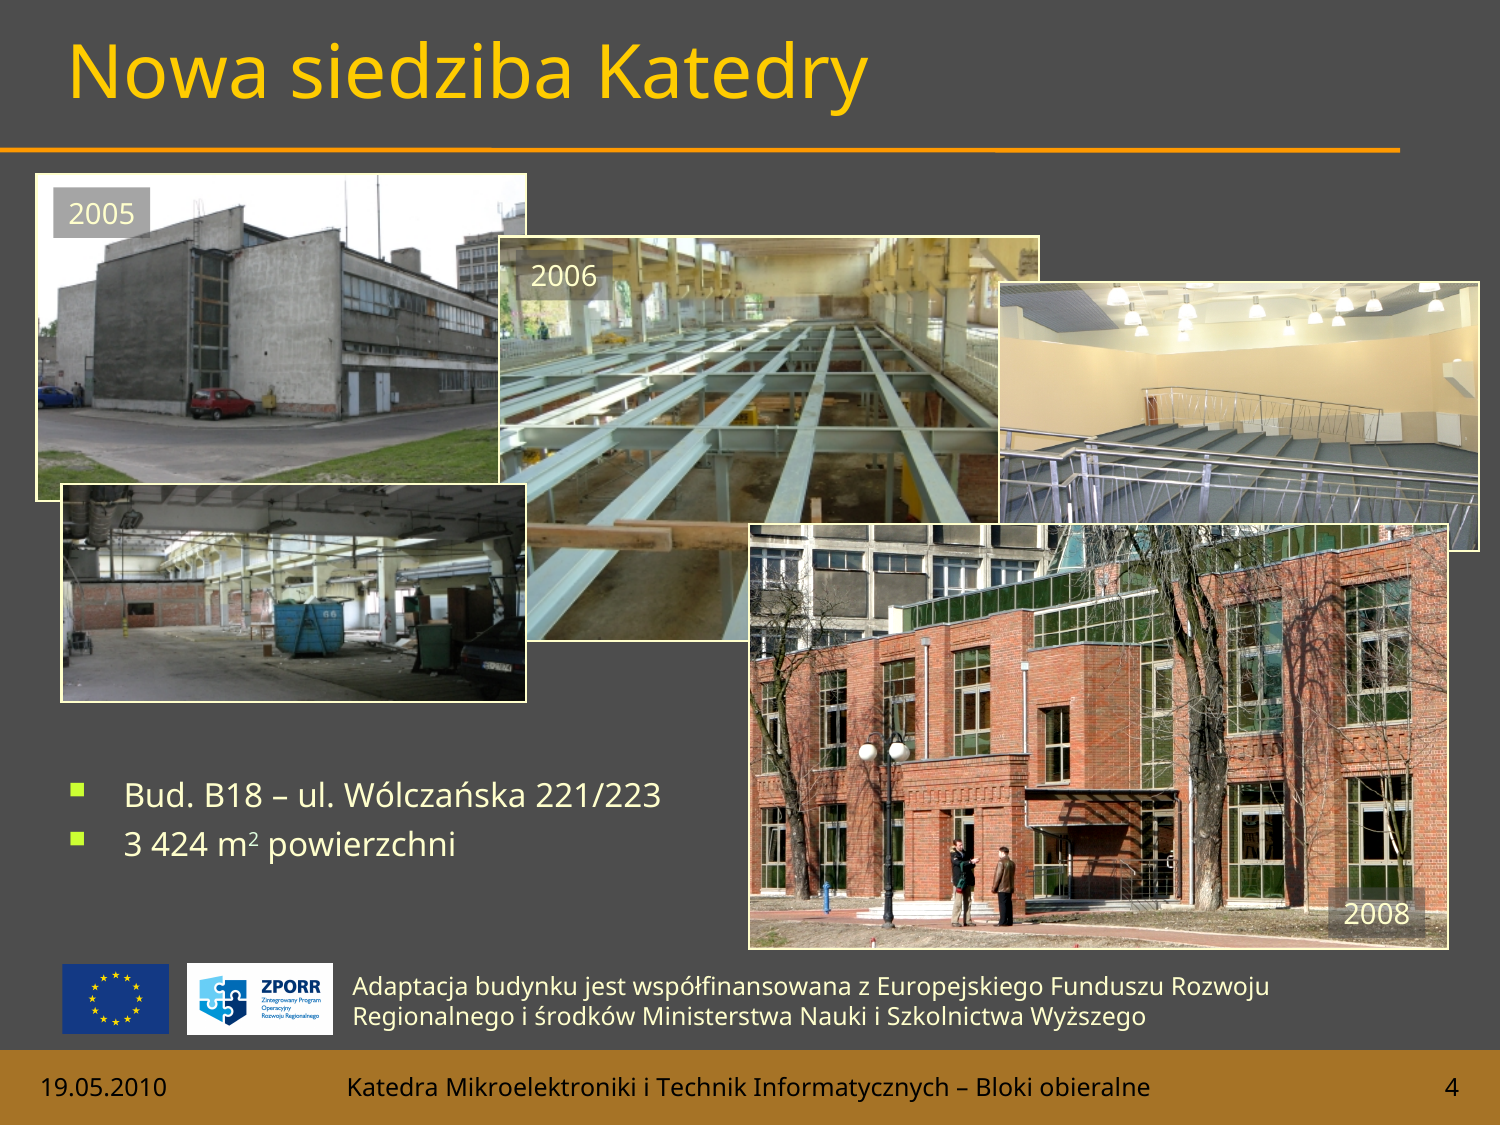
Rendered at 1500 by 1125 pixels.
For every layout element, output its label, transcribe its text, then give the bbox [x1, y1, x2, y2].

text_box 2008 [1328, 887, 1426, 938]
picture [62, 963, 169, 1035]
picture [999, 282, 1479, 550]
picture [37, 174, 526, 501]
title Nowa siedziba Katedry [52, 12, 1469, 127]
text_box 2005 [53, 187, 151, 238]
picture [750, 525, 1447, 948]
text_box 2006 [515, 249, 613, 301]
list Bud. B18 – ul. Wólczańska 221/223 3 424 m2 powierzchni [53, 767, 825, 983]
picture [187, 963, 333, 1035]
picture [62, 485, 526, 701]
text_box Adaptacja budynku jest współfinansowana z Europejskiego Funduszu Rozwoju Regionalnego i środków Ministerstwa Nauki i Szkolnictwa Wyższego [337, 962, 1451, 1038]
picture [500, 237, 1038, 640]
